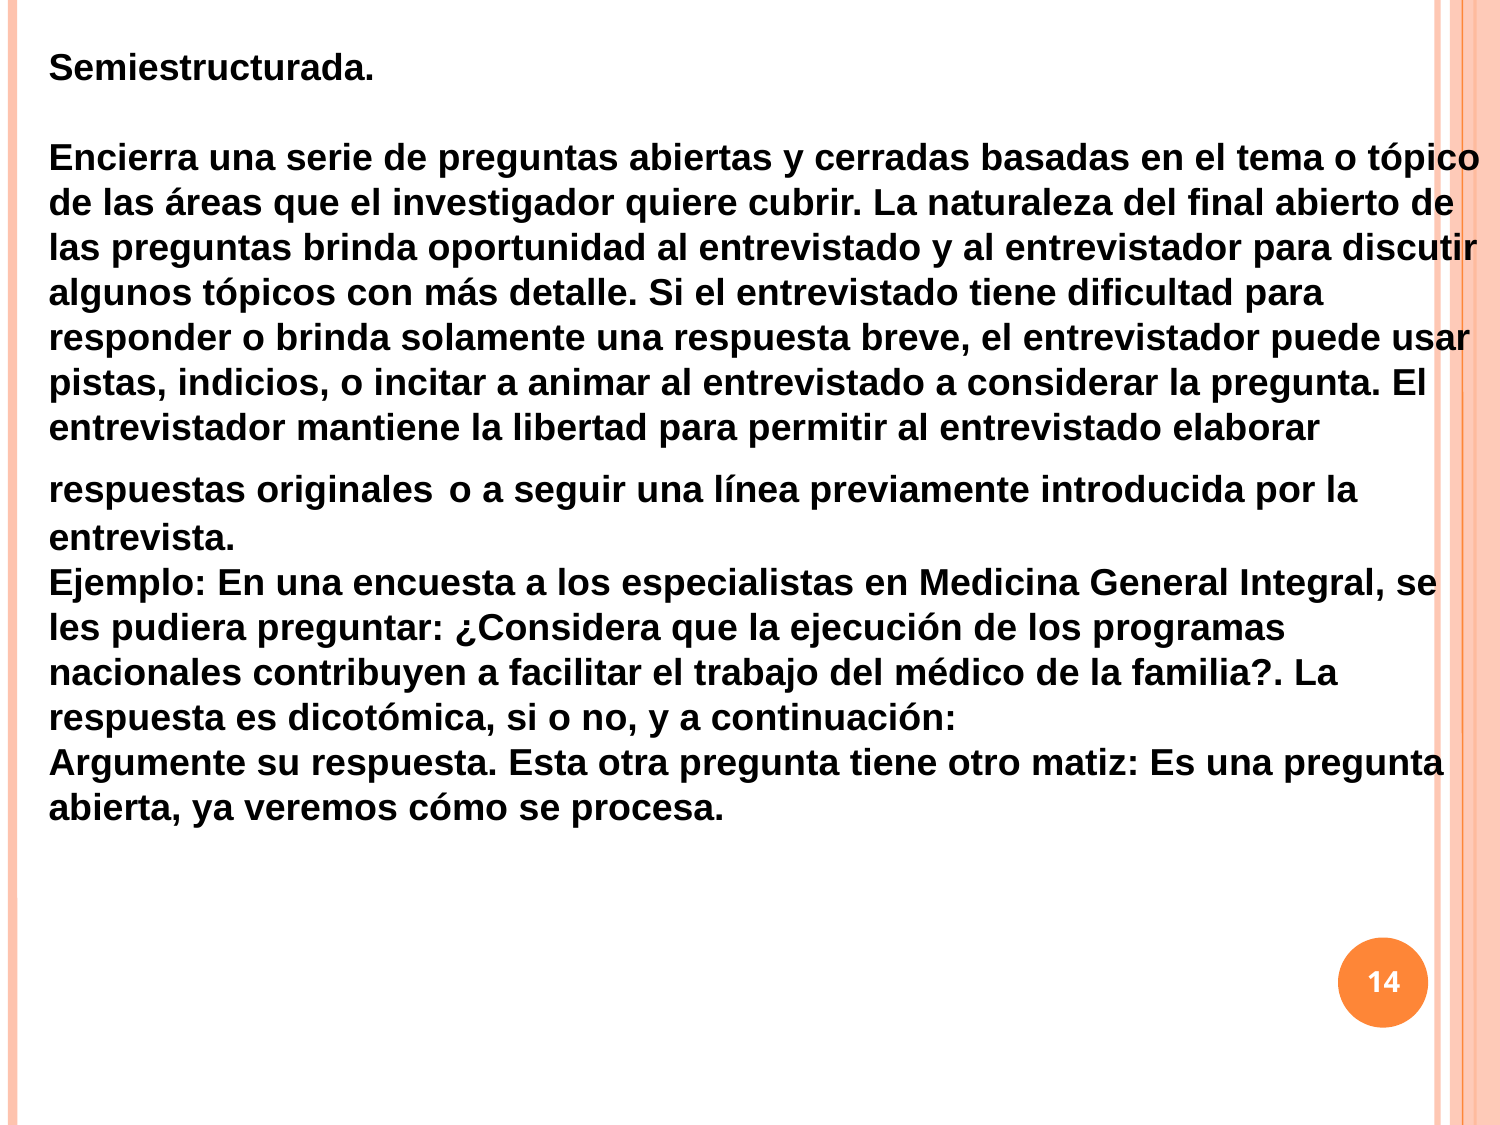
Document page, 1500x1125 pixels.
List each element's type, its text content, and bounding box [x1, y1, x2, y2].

text_box <número> [1333, 940, 1434, 1027]
title Semiestructurada. Encierra una serie de preguntas abiertas y cerradas basadas en el tema o tópico de las áreas que el investigador quiere cubrir. La naturaleza del final abierto de las preguntas brinda oportunidad al entrevistado y al entrevistador para discutir algunos tópicos con más detalle. Si el entrevistado tiene dificultad para responder o brinda solamente una respuesta breve, el entrevistador puede usar pistas, indicios, o incitar a animar al entrevistado a considerar la pregunta. El entrevistador mantiene la libertad para permitir al entrevistado elaborar respuestas originales o a seguir una línea previamente introducida por la entrevista. Ejemplo: En una encuesta a los especialistas en Medicina General Integral, se les pudiera preguntar: ¿Considera que la ejecución de los programas nacionales contribuyen a facilitar el trabajo del médico de la familia?. La respuesta es dicotómica, si o no, y a continuación: Argumente su respuesta. Esta otra pregunta tiene otro matiz: Es una pregunta abierta, ya veremos cómo se procesa. [33, 35, 1500, 962]
